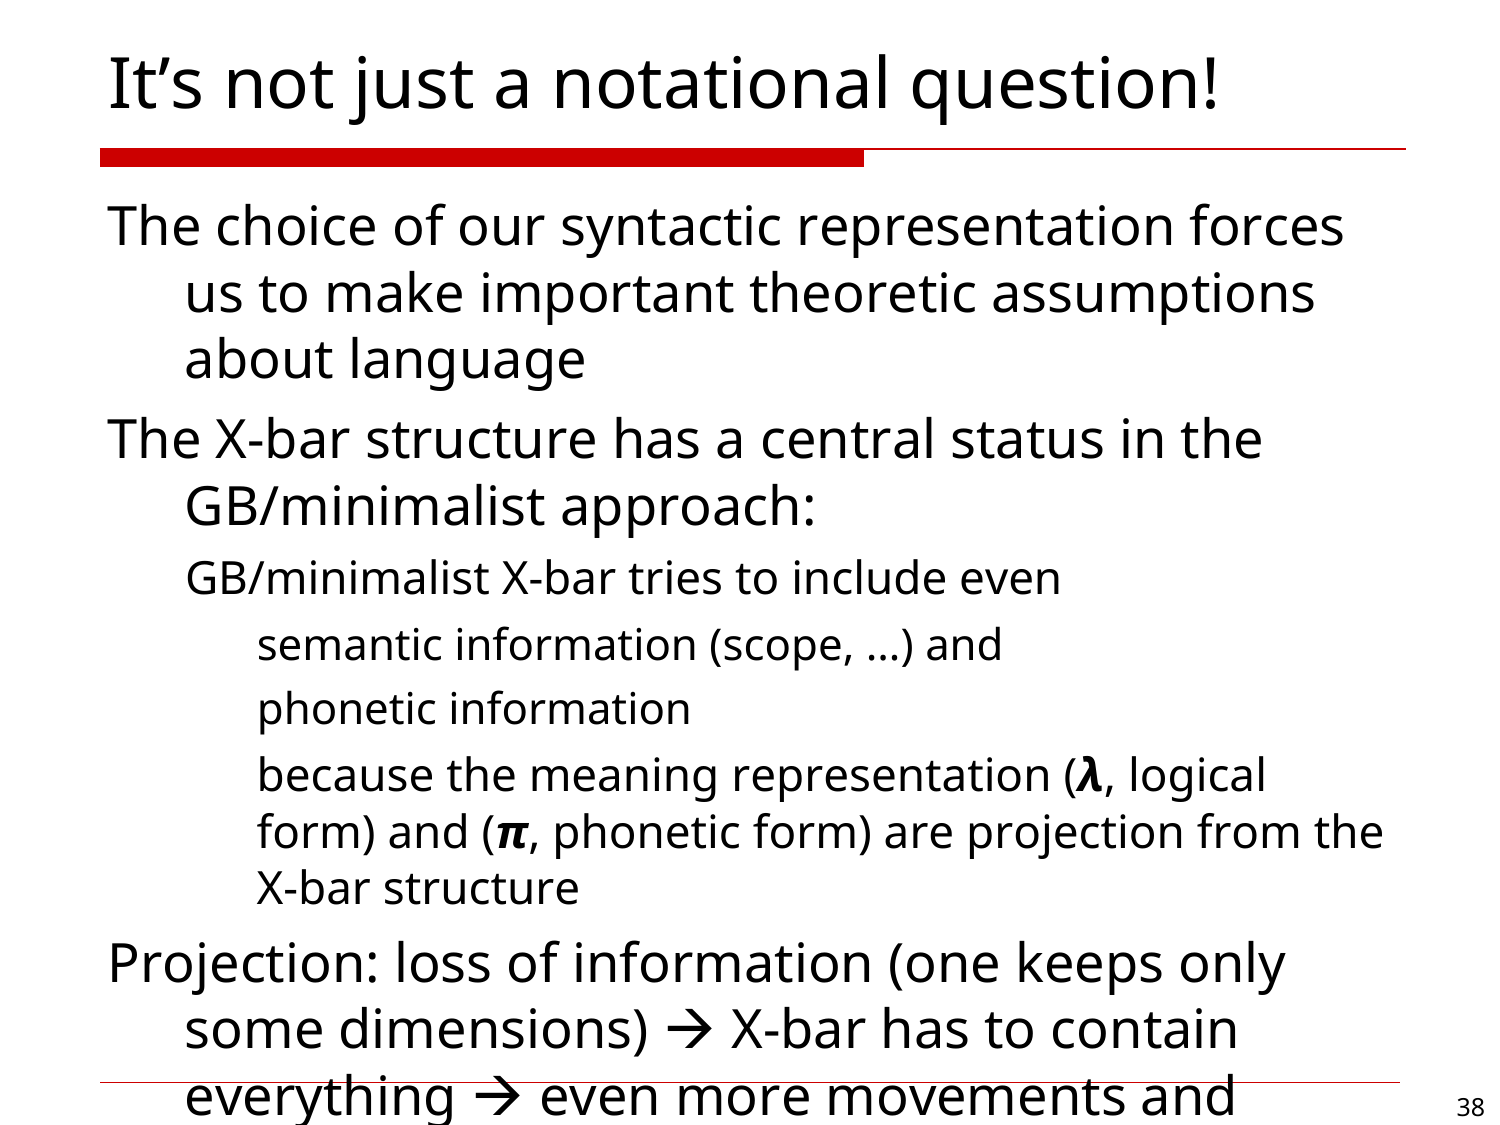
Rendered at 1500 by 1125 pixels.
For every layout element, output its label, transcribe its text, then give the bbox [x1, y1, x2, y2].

title It’s not just a notational question! [94, 36, 1407, 138]
list The choice of our syntactic representation forces us to make important theoretic assumptions about language The X-bar structure has a central status in the GB/minimalist approach: GB/minimalist X-bar tries to include even semantic information (scope, …) and phonetic information because the meaning representation (λ, logical form) and (π, phonetic form) are projection from the X-bar structure Projection: loss of information (one keeps only some dimensions)  X-bar has to contain everything  even more movements and landing places to account for that: [92, 184, 1406, 1073]
